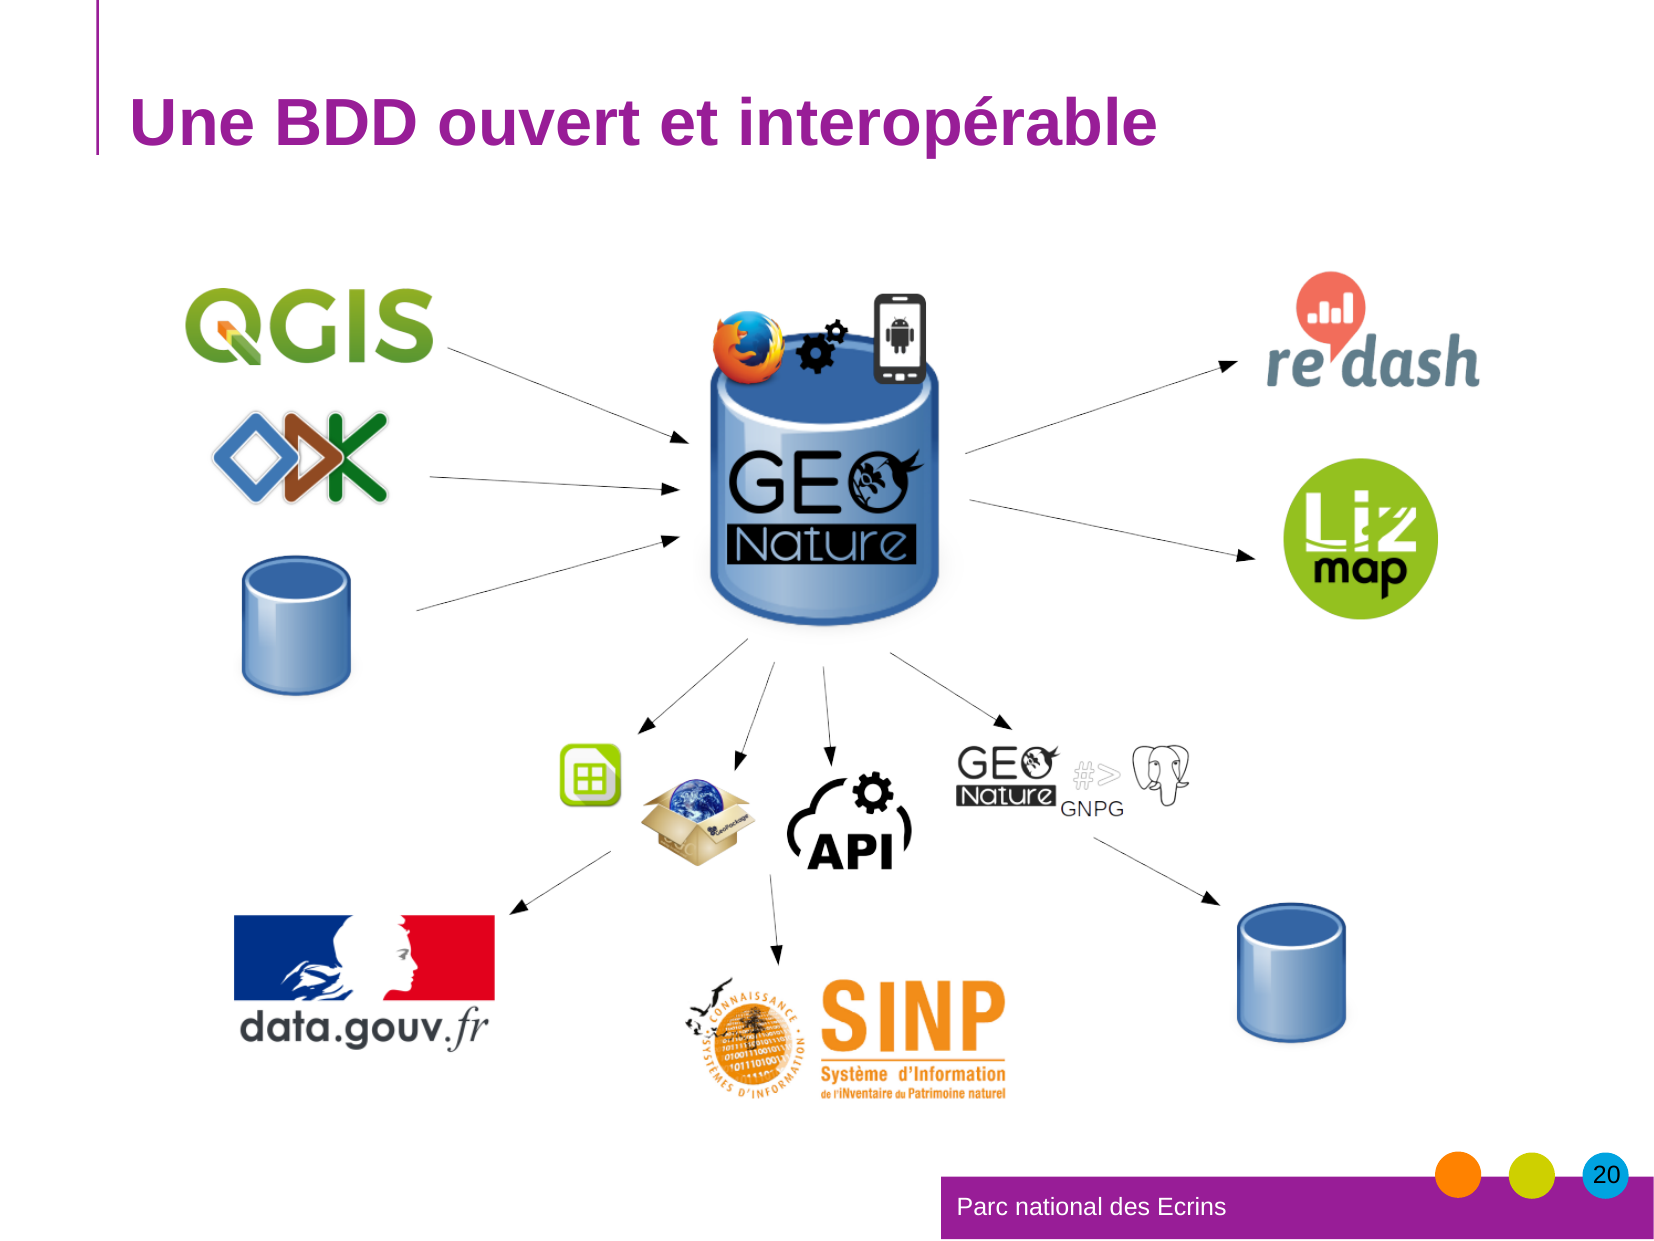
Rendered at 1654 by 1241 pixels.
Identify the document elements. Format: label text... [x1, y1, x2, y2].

title Une BDD ouvert et interopérable [129, 11, 1619, 160]
picture [88, 236, 1593, 1114]
